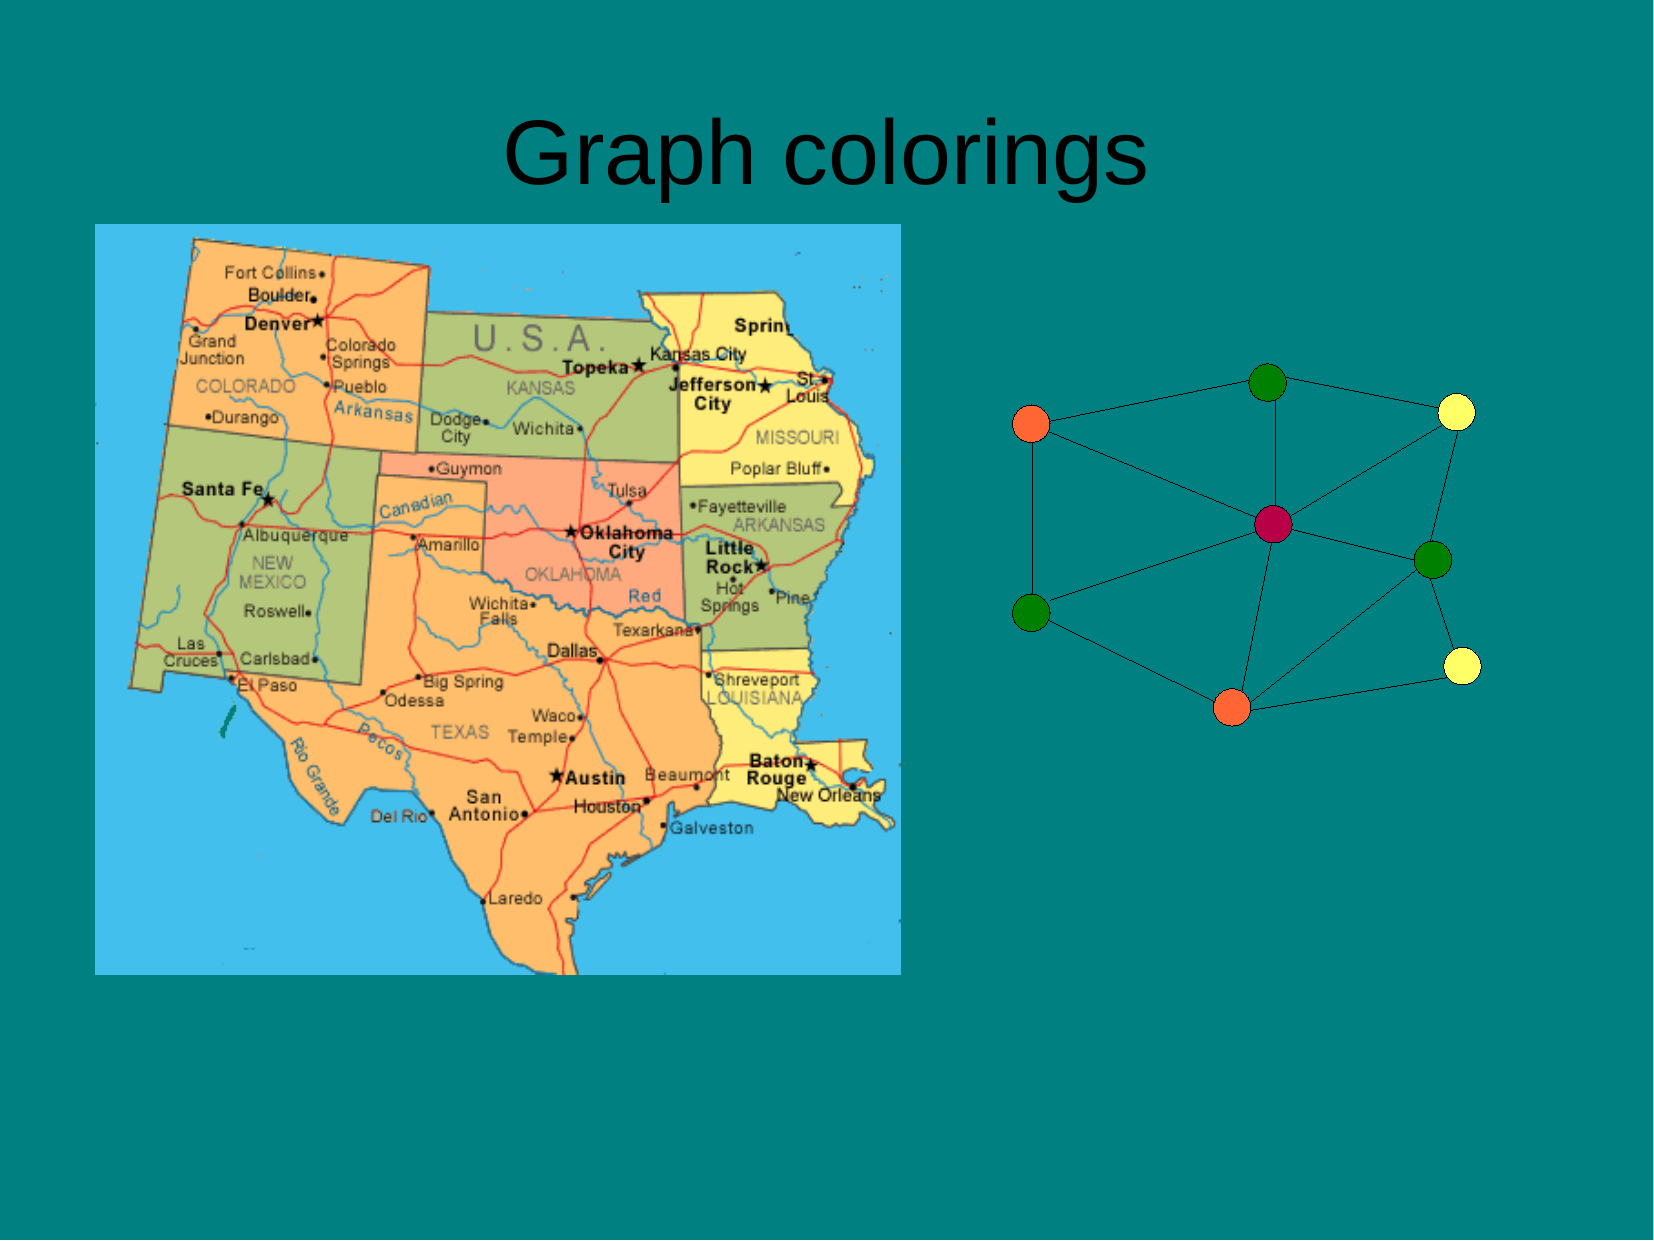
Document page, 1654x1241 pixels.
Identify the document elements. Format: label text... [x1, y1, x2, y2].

text_box [1012, 593, 1051, 632]
text_box [1414, 541, 1452, 579]
text_box [1213, 688, 1251, 727]
text_box [1248, 363, 1287, 402]
text_box [1437, 393, 1476, 431]
text_box [1254, 505, 1293, 543]
text_box [1443, 647, 1482, 685]
subtitle [82, 297, 1571, 1102]
text_box [1012, 404, 1051, 443]
picture [95, 224, 901, 976]
title Graph colorings [82, 56, 1571, 250]
